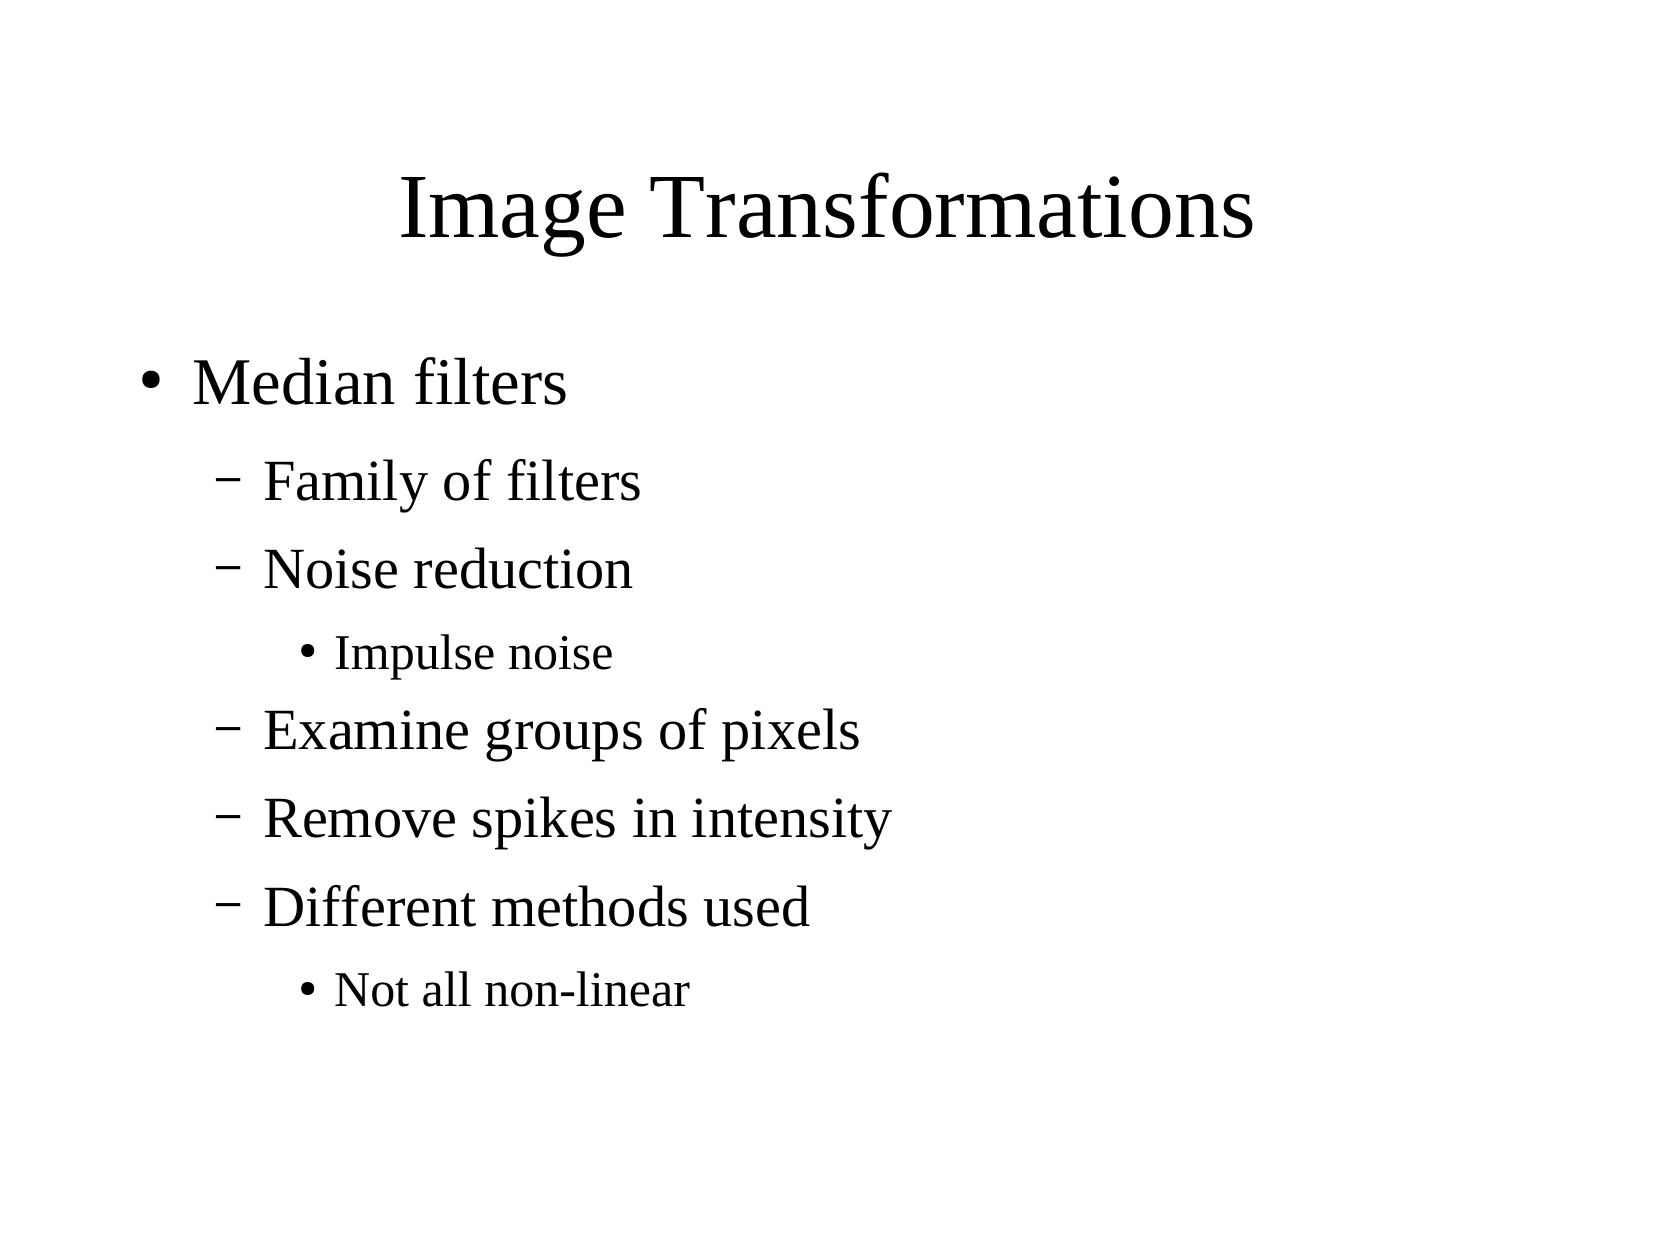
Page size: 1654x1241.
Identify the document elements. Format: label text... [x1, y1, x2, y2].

list Median filters Family of filters Noise reduction Impulse noise Examine groups of pixels Remove spikes in intensity Different methods used Not all non-linear [121, 344, 1534, 1127]
title Image Transformations [121, 102, 1534, 311]
